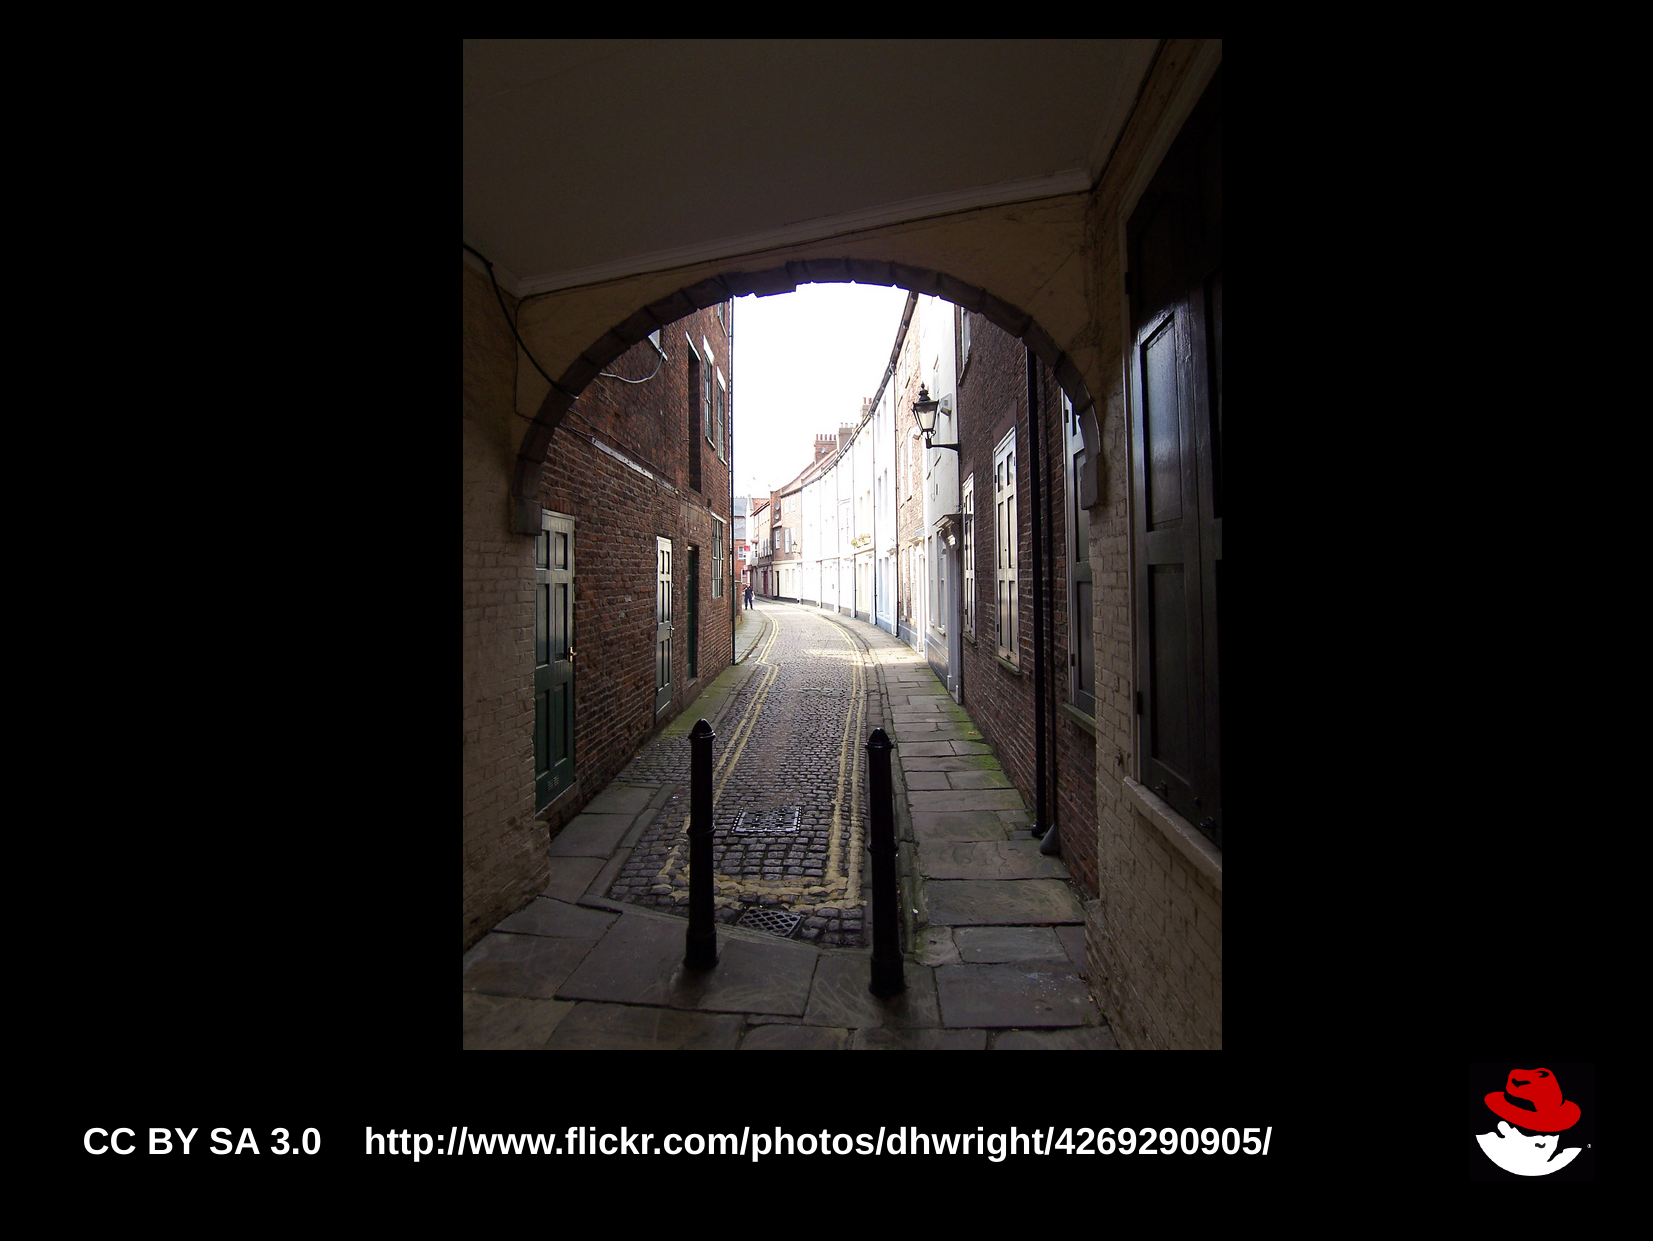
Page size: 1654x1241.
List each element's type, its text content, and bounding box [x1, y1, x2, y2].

picture [1470, 1063, 1594, 1182]
picture [463, 39, 1222, 1051]
text_box CC BY SA 3.0 http://www.flickr.com/photos/dhwright/4269290905/ [82, 1109, 1571, 1174]
